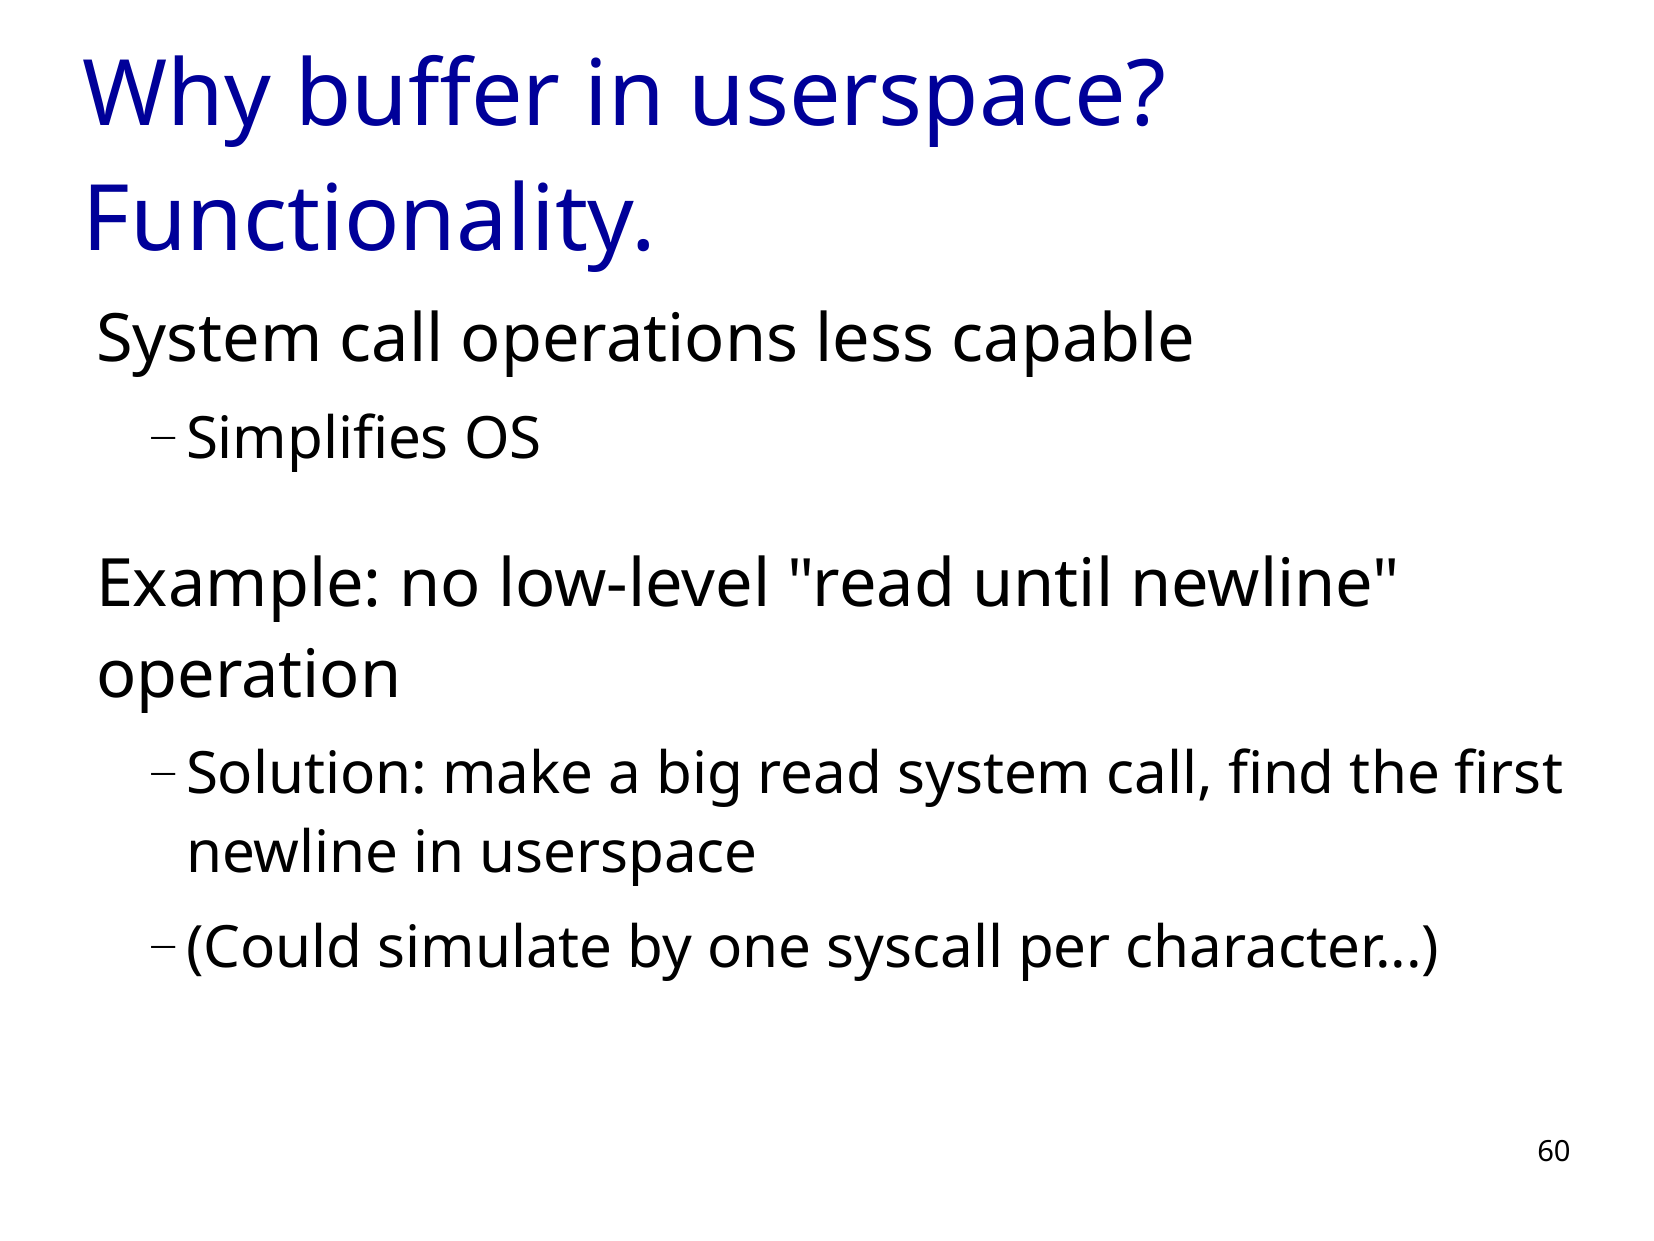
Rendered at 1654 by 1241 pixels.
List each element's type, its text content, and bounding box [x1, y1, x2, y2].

list System call operations less capable Simplifies OS Example: no low-level "read until newline" operation Solution: make a big read system call, find the first newline in userspace (Could simulate by one syscall per character...) [60, 290, 1571, 1096]
title Why buffer in userspace? Functionality. [82, 49, 1571, 257]
